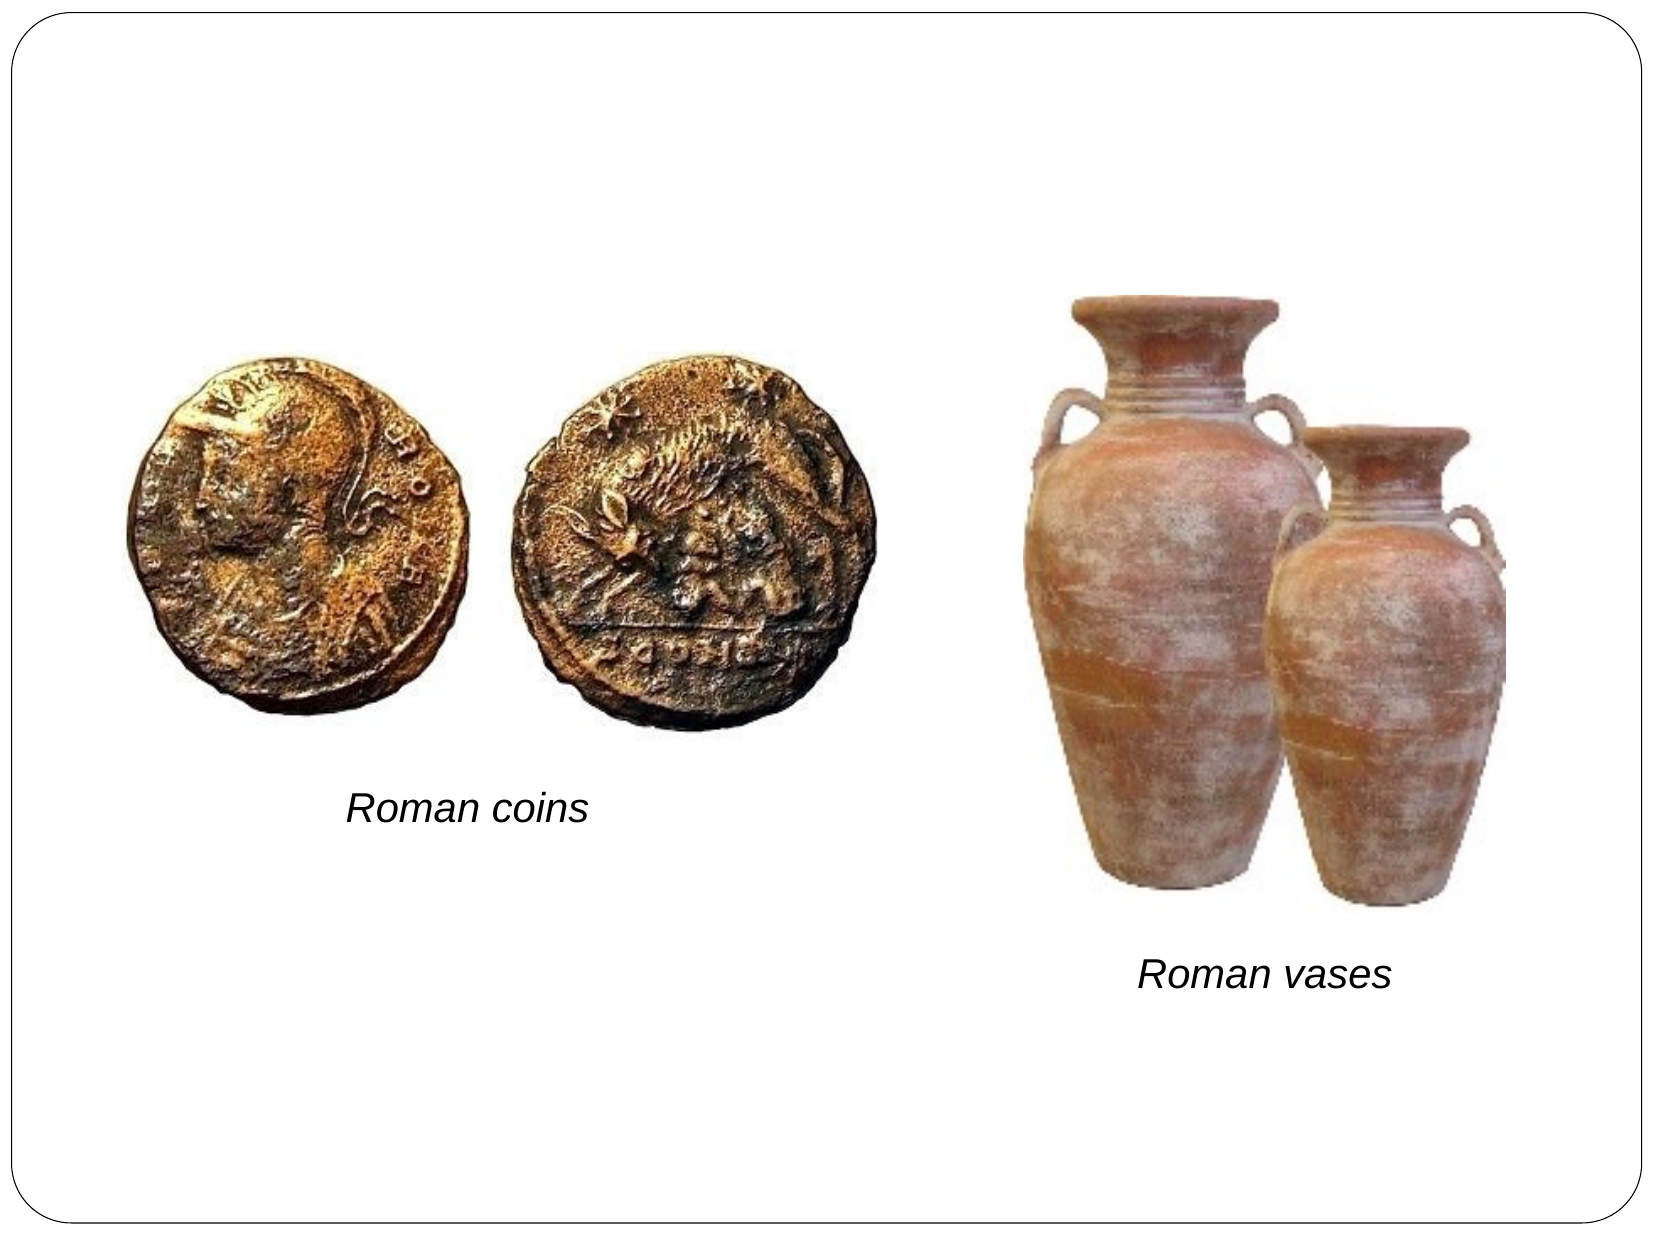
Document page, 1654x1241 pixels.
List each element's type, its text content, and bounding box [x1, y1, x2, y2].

picture [1023, 295, 1506, 913]
text_box Roman coins [331, 774, 605, 839]
picture [95, 322, 916, 768]
text_box Roman vases [1122, 939, 1408, 1004]
